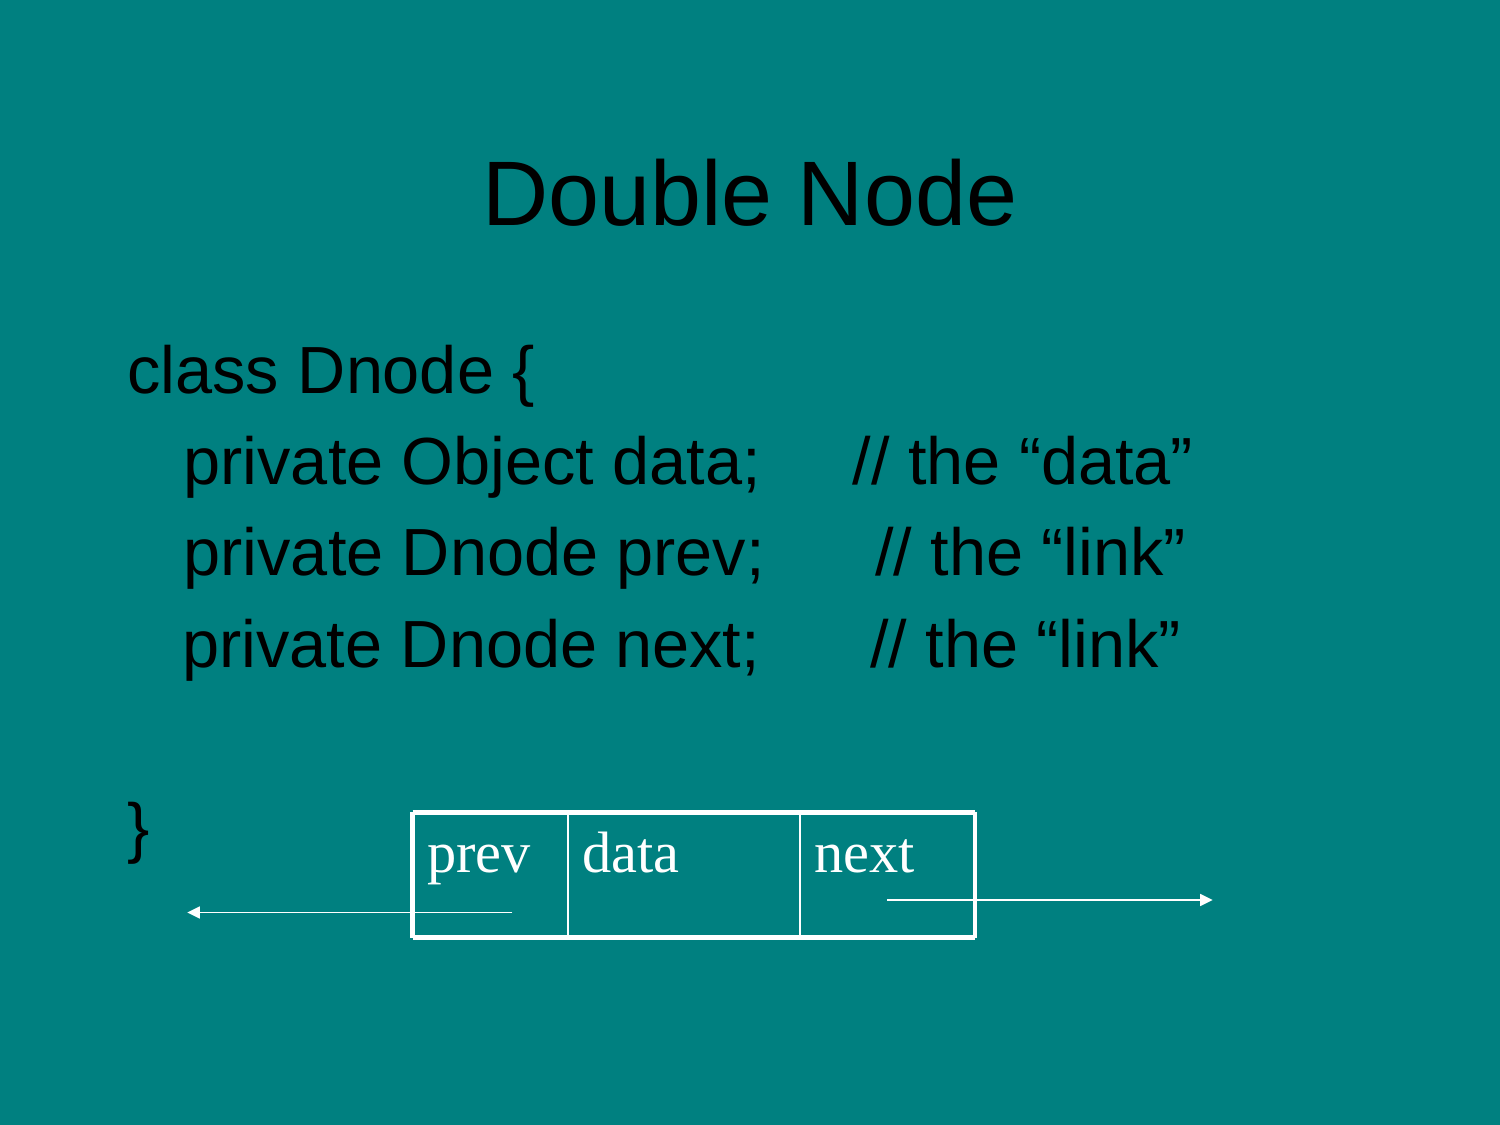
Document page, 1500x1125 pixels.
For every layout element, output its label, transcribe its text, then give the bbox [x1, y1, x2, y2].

text_box data [569, 815, 799, 935]
title Double Node [112, 99, 1388, 288]
text_box prev [415, 815, 567, 935]
text_box next [801, 815, 973, 935]
list class Dnode { private Object data; // the “data” private Dnode prev; // the “link” private Dnode next; // the “link” } [112, 324, 1388, 1051]
